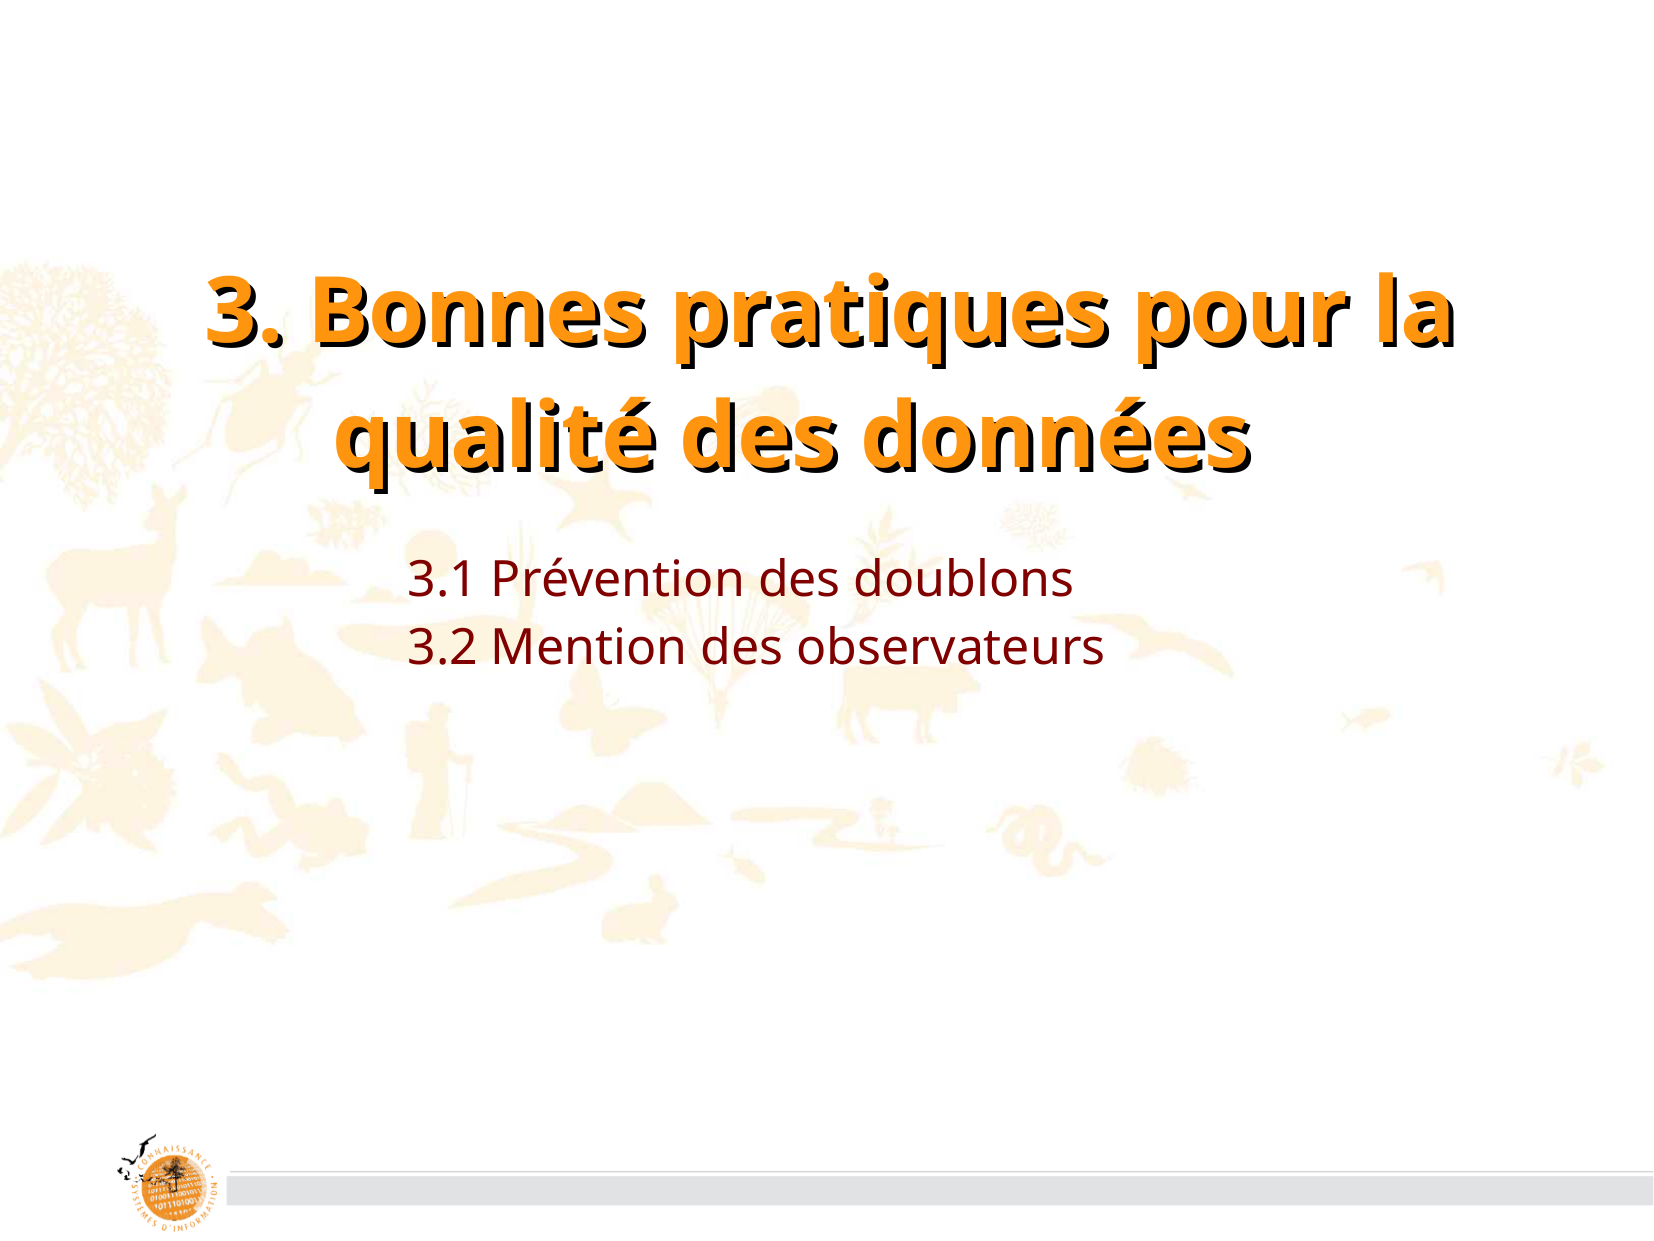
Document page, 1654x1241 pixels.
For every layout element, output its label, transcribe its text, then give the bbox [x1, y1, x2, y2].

picture [0, 0, 1654, 1241]
text_box 3.1 Prévention des doublons 3.2 Mention des observateurs [259, 189, 1648, 1034]
subtitle 3. Bonnes pratiques pour la qualité des données [53, 265, 259, 599]
